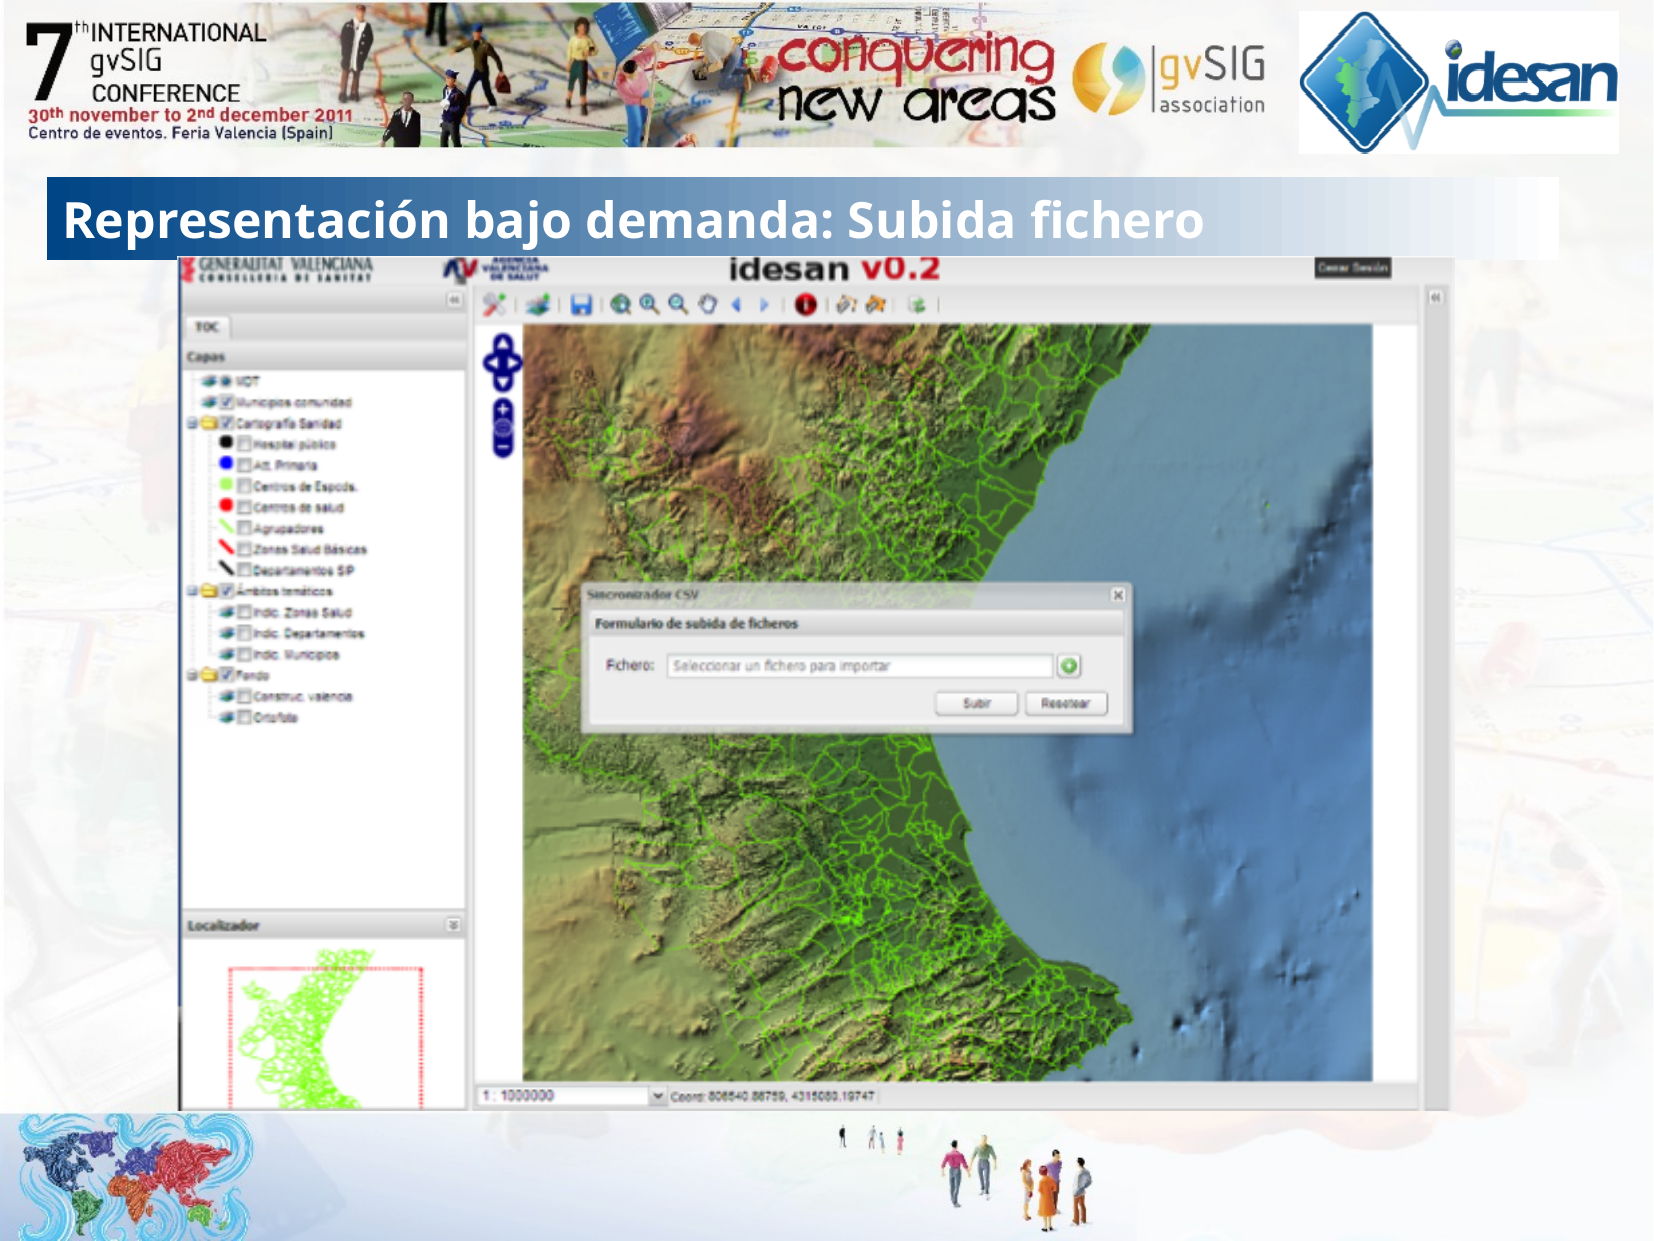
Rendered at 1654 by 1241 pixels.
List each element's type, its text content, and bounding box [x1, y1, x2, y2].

text_box Representación bajo demanda: Subida fichero [47, 177, 1560, 251]
picture [0, 0, 1654, 1241]
